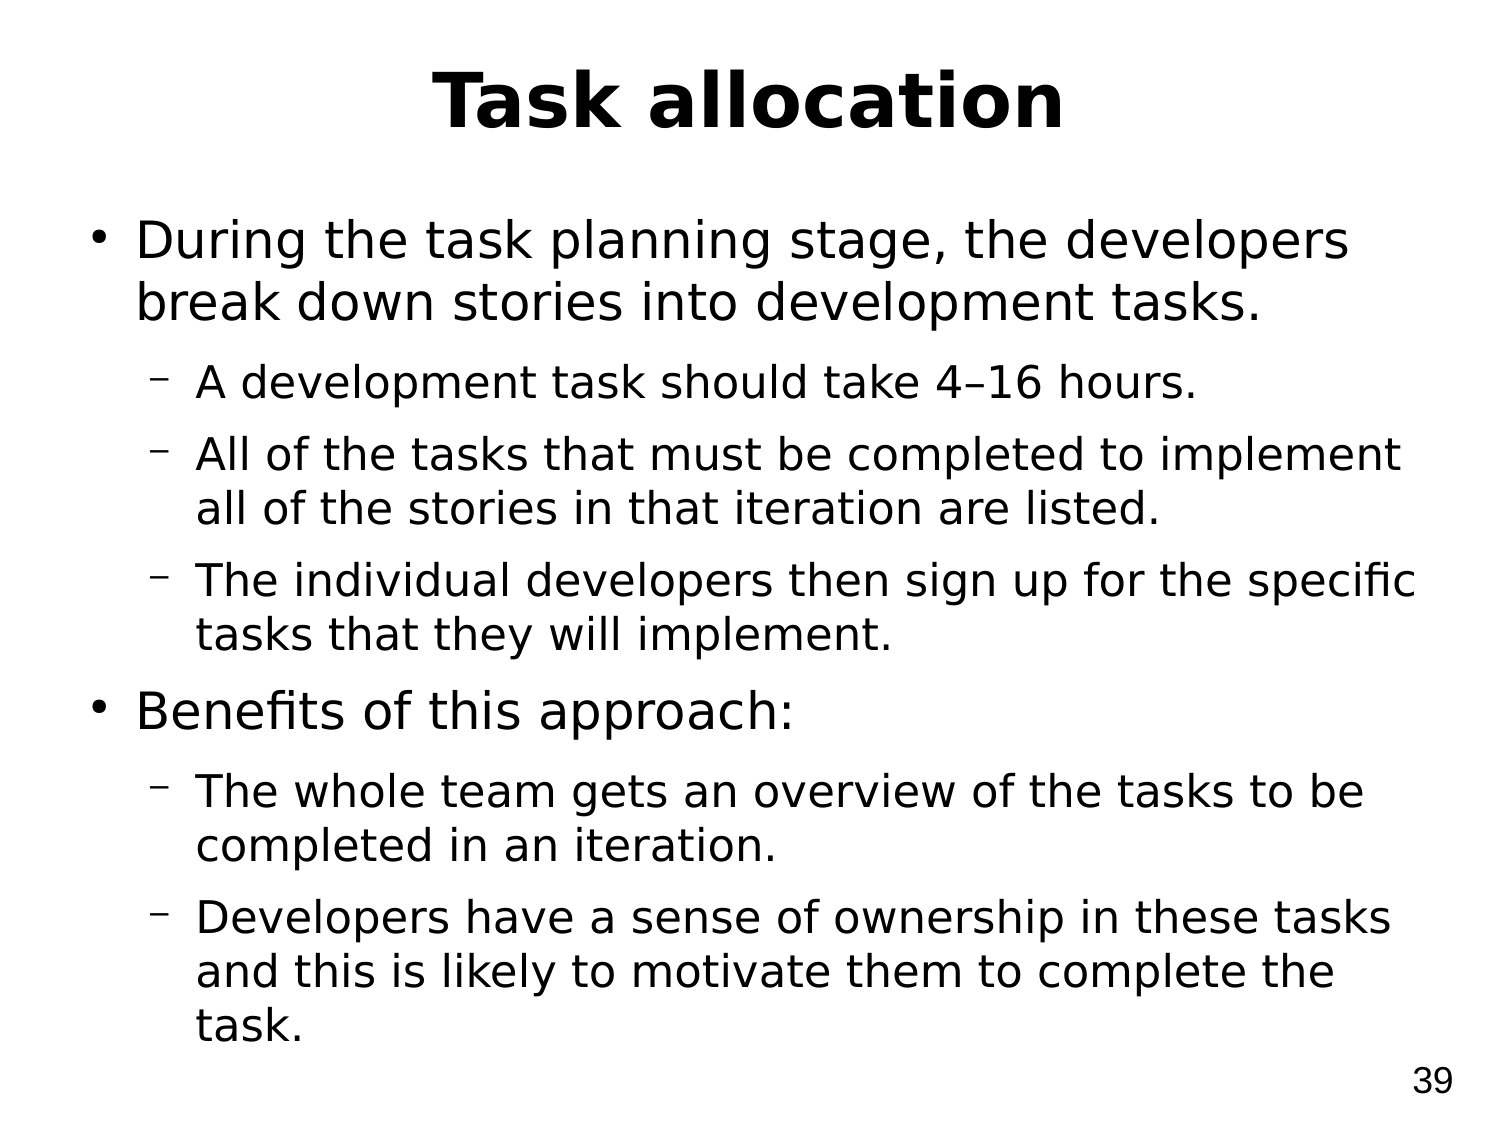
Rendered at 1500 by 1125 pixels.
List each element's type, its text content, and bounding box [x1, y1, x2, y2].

title Task allocation [75, 44, 1425, 177]
list During the task planning stage, the developers break down stories into development tasks. A development task should take 4–16 hours. All of the tasks that must be completed to implement all of the stories in that iteration are listed. The individual developers then sign up for the specific tasks that they will implement. Benefits of this approach: The whole team gets an overview of the tasks to be completed in an iteration. Developers have a sense of ownership in these tasks and this is likely to motivate them to complete the task. [75, 206, 1425, 1093]
